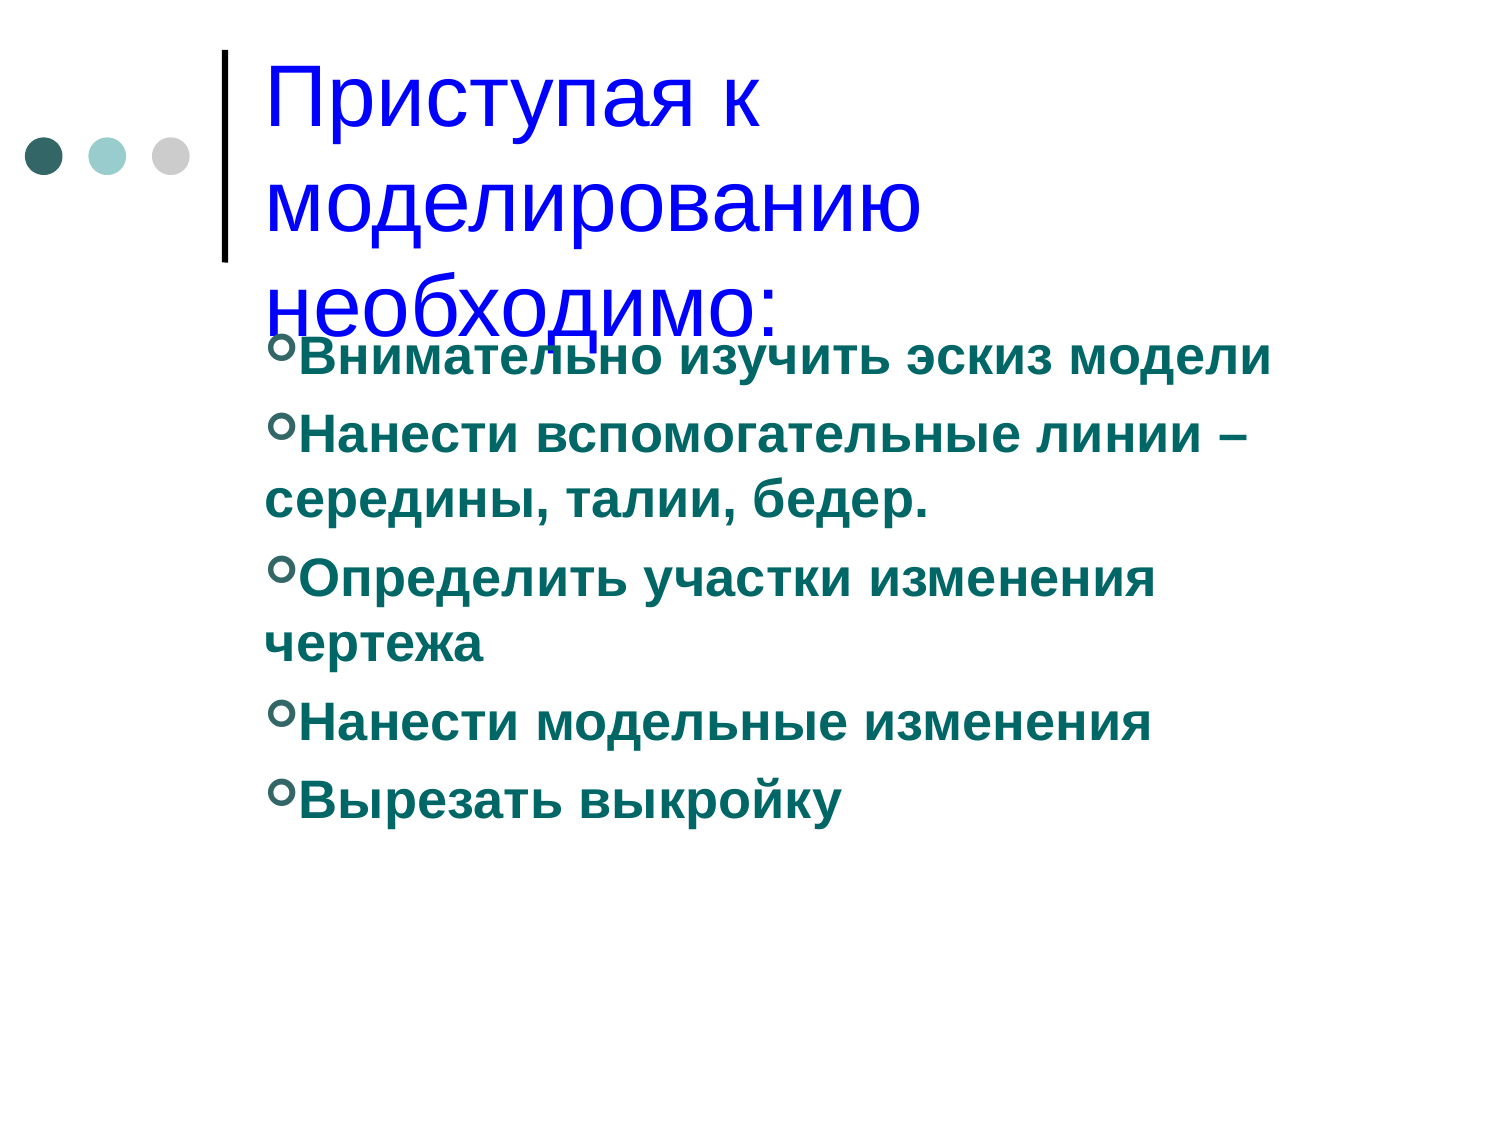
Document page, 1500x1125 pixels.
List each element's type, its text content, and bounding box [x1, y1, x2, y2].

list Внимательно изучить эскиз модели Нанести вспомогательные линии – середины, талии, бедер. Определить участки изменения чертежа Нанести модельные изменения Вырезать выкройку [249, 312, 1401, 988]
title Приступая к моделированию необходимо: [249, 31, 1401, 282]
